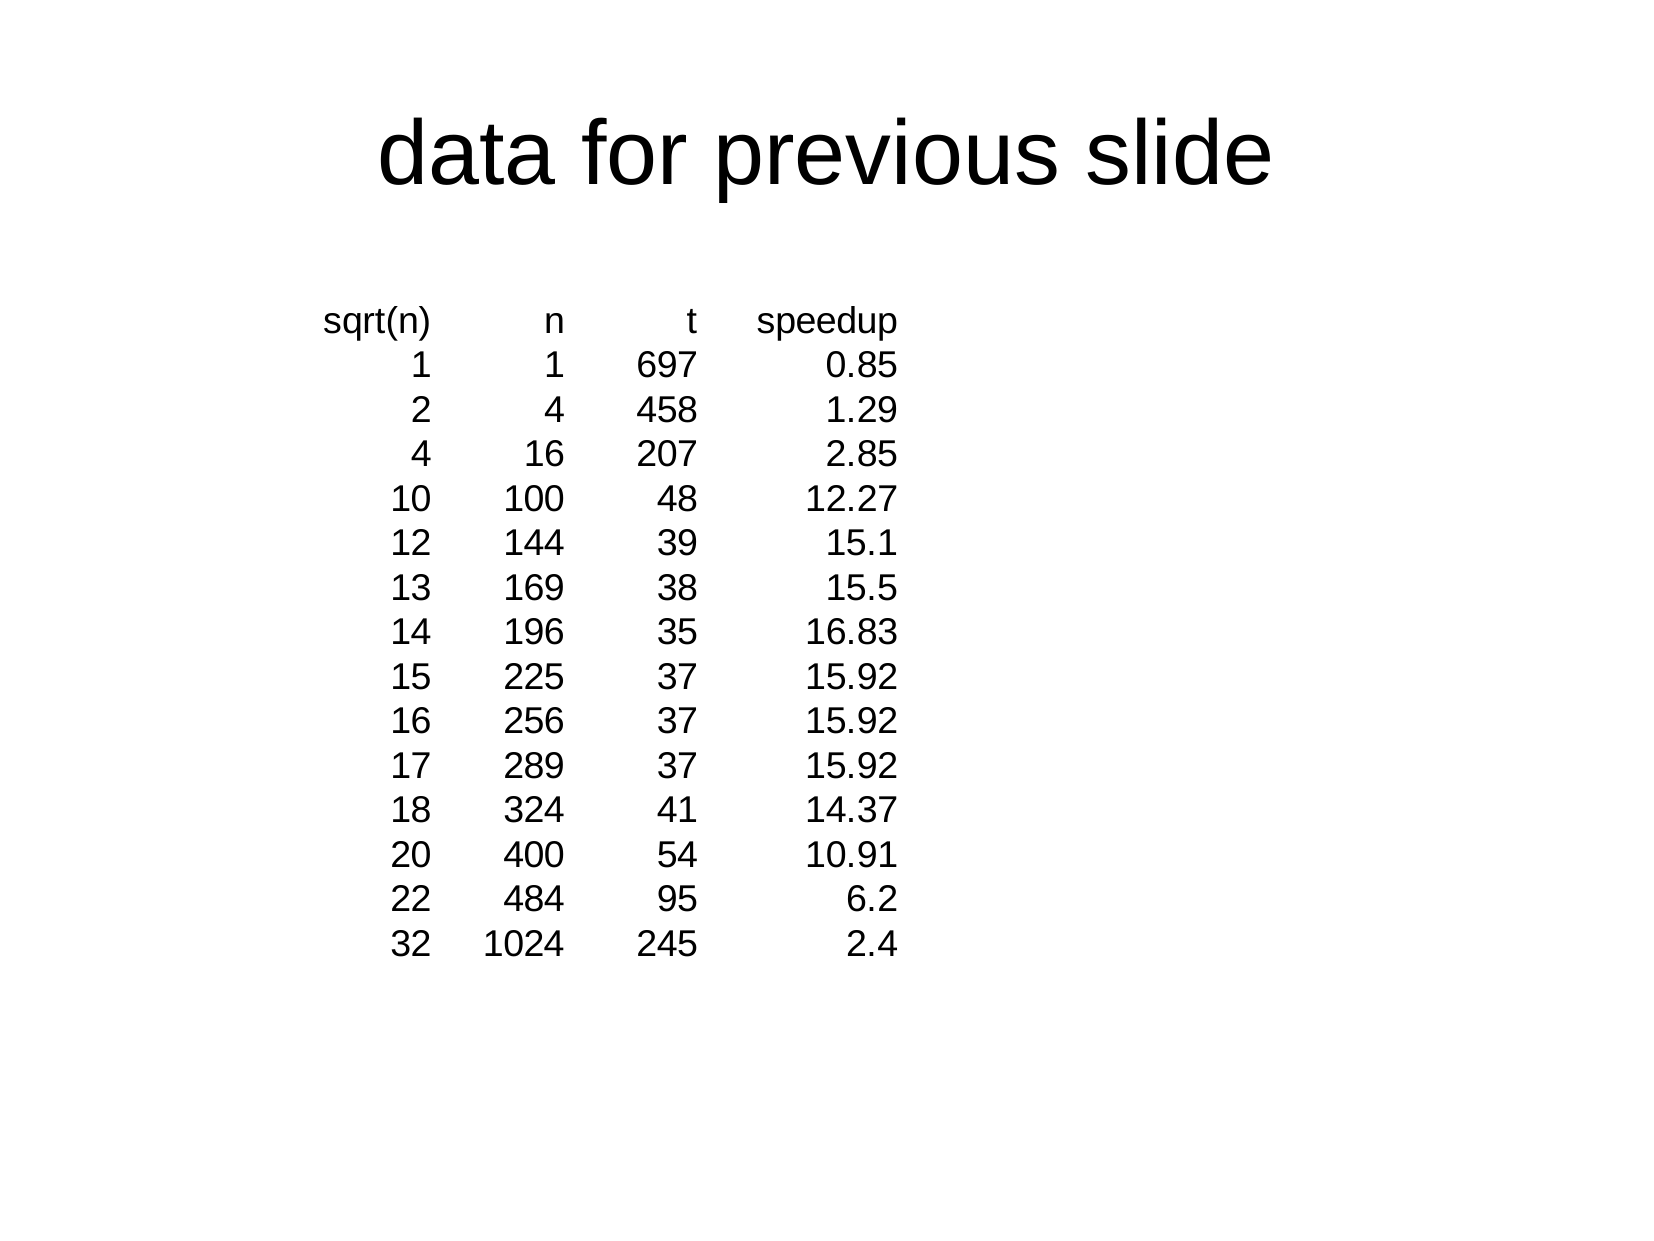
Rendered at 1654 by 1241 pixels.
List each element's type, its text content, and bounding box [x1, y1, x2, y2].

title data for previous slide [82, 49, 1571, 257]
chart [300, 300, 1036, 970]
